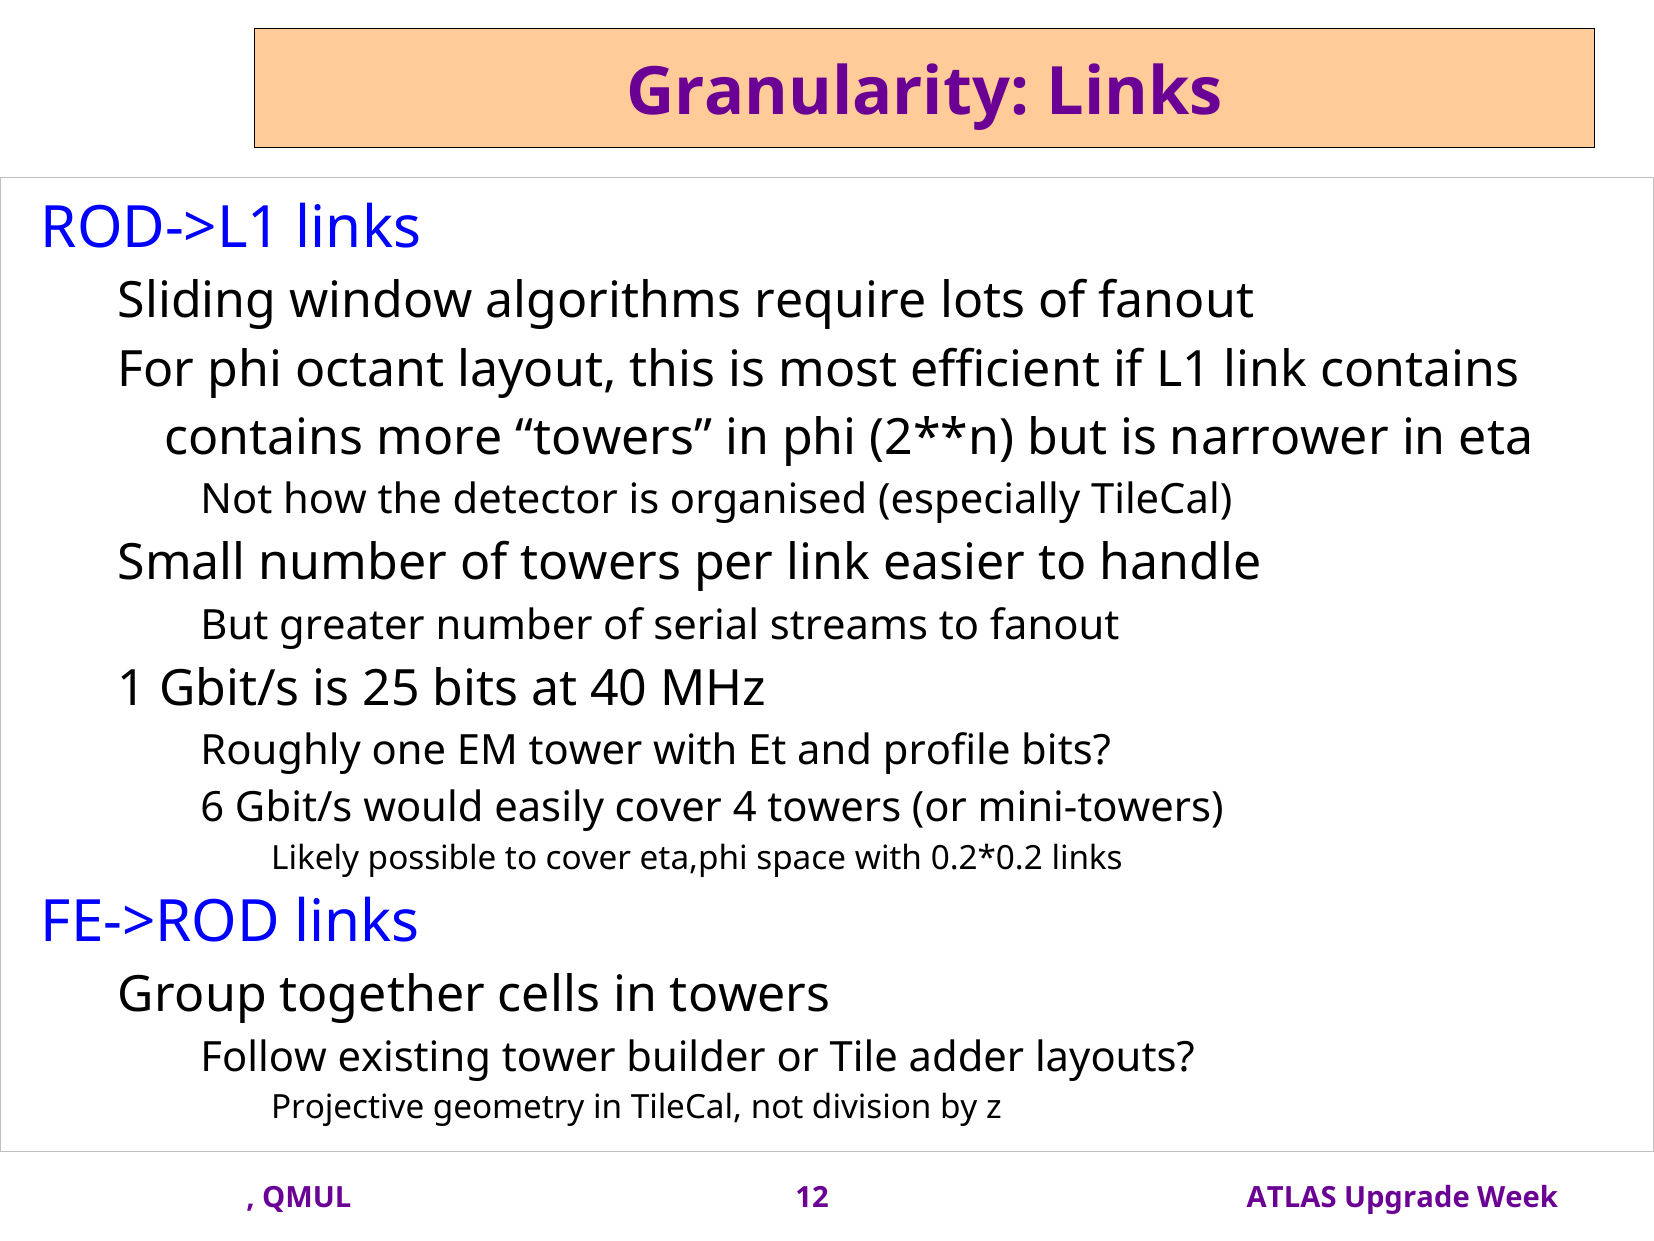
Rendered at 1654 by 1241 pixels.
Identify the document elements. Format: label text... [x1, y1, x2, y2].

title Granularity: Links [254, 28, 1595, 148]
list ROD->L1 links Sliding window algorithms require lots of fanout For phi octant layout, this is most efficient if L1 link contains contains more “towers” in phi (2**n) but is narrower in eta Not how the detector is organised (especially TileCal) Small number of towers per link easier to handle But greater number of serial streams to fanout 1 Gbit/s is 25 bits at 40 MHz Roughly one EM tower with Et and profile bits? 6 Gbit/s would easily cover 4 towers (or mini-towers) Likely possible to cover eta,phi space with 0.2*0.2 links FE->ROD links Group together cells in towers Follow existing tower builder or Tile adder layouts? Projective geometry in TileCal, not division by z [23, 185, 1624, 1149]
